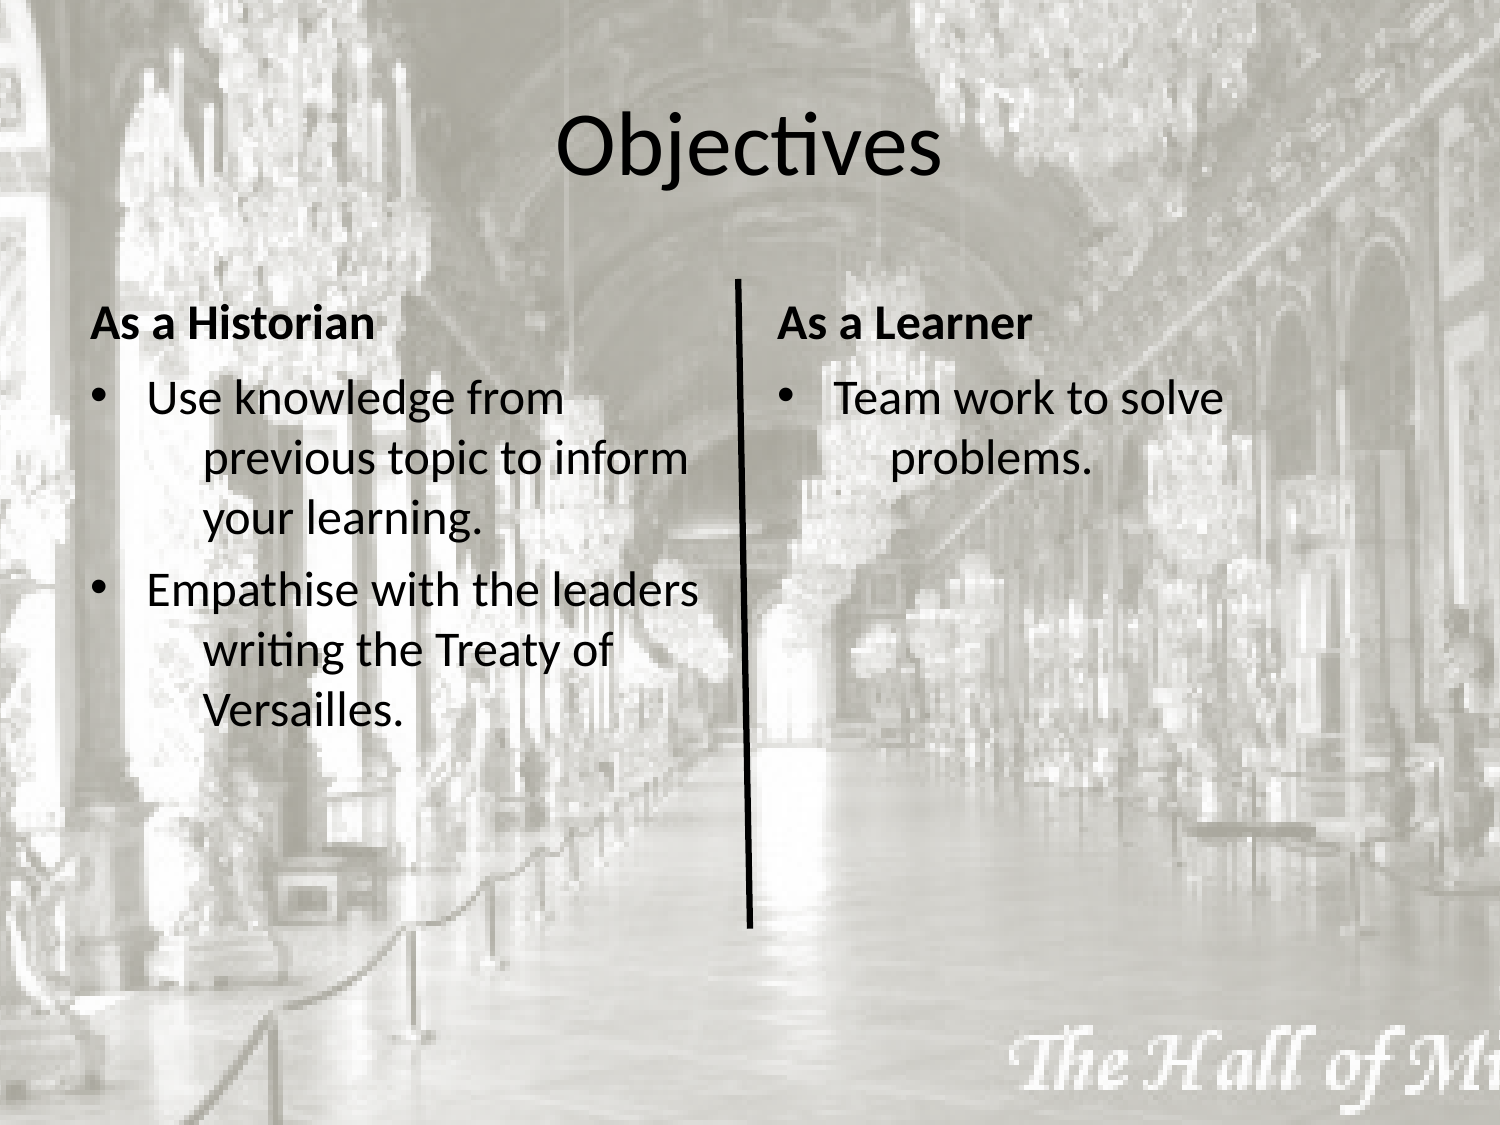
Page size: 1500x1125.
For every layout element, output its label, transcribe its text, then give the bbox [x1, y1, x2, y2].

list As a Learner [761, 251, 1426, 356]
picture [0, 0, 1500, 1125]
list Use knowledge from previous topic to inform your learning. Empathise with the leaders writing the Treaty of Versailles. [75, 356, 738, 1005]
list Team work to solve problems. [761, 356, 1426, 1005]
list As a Historian [75, 251, 738, 356]
title Objectives [75, 45, 1426, 233]
